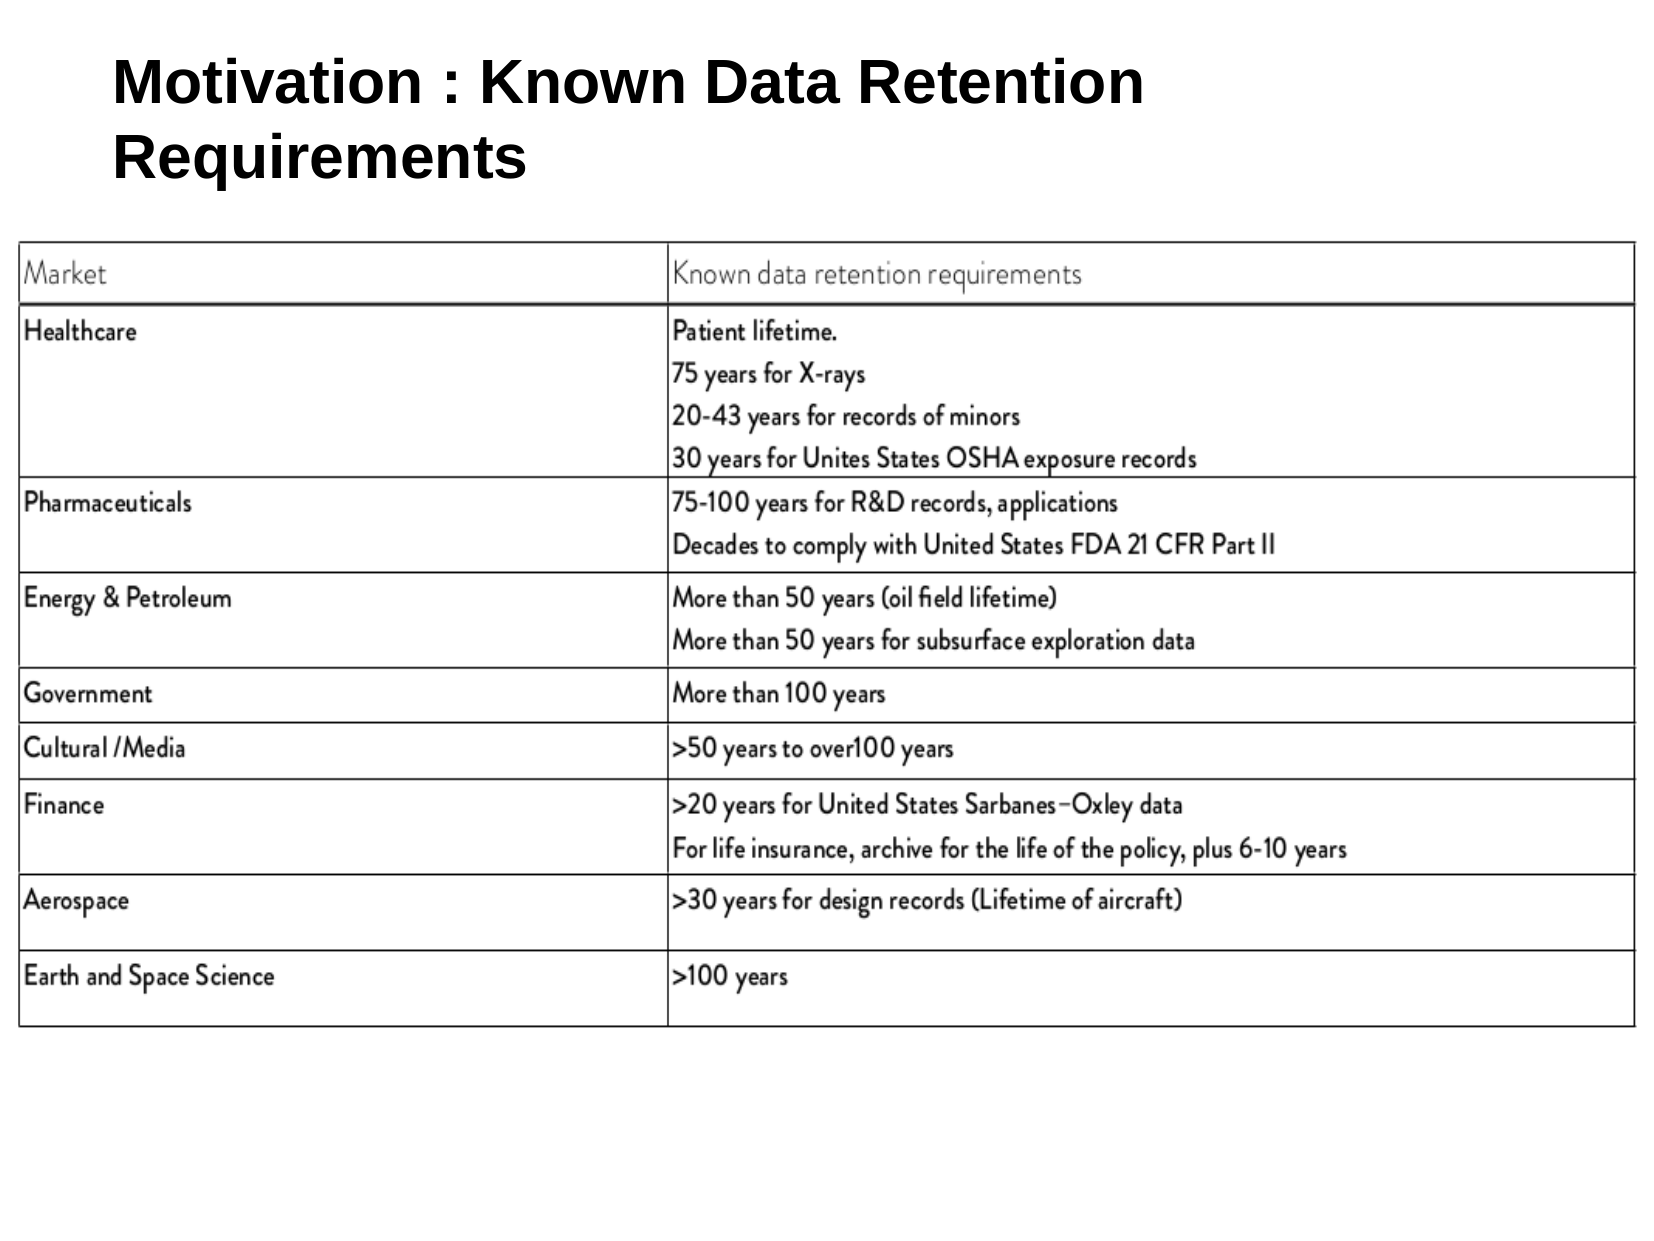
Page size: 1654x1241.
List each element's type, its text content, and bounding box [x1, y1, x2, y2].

picture [0, 224, 1654, 1040]
text_box Motivation : Known Data Retention Requirements [76, 19, 1565, 208]
